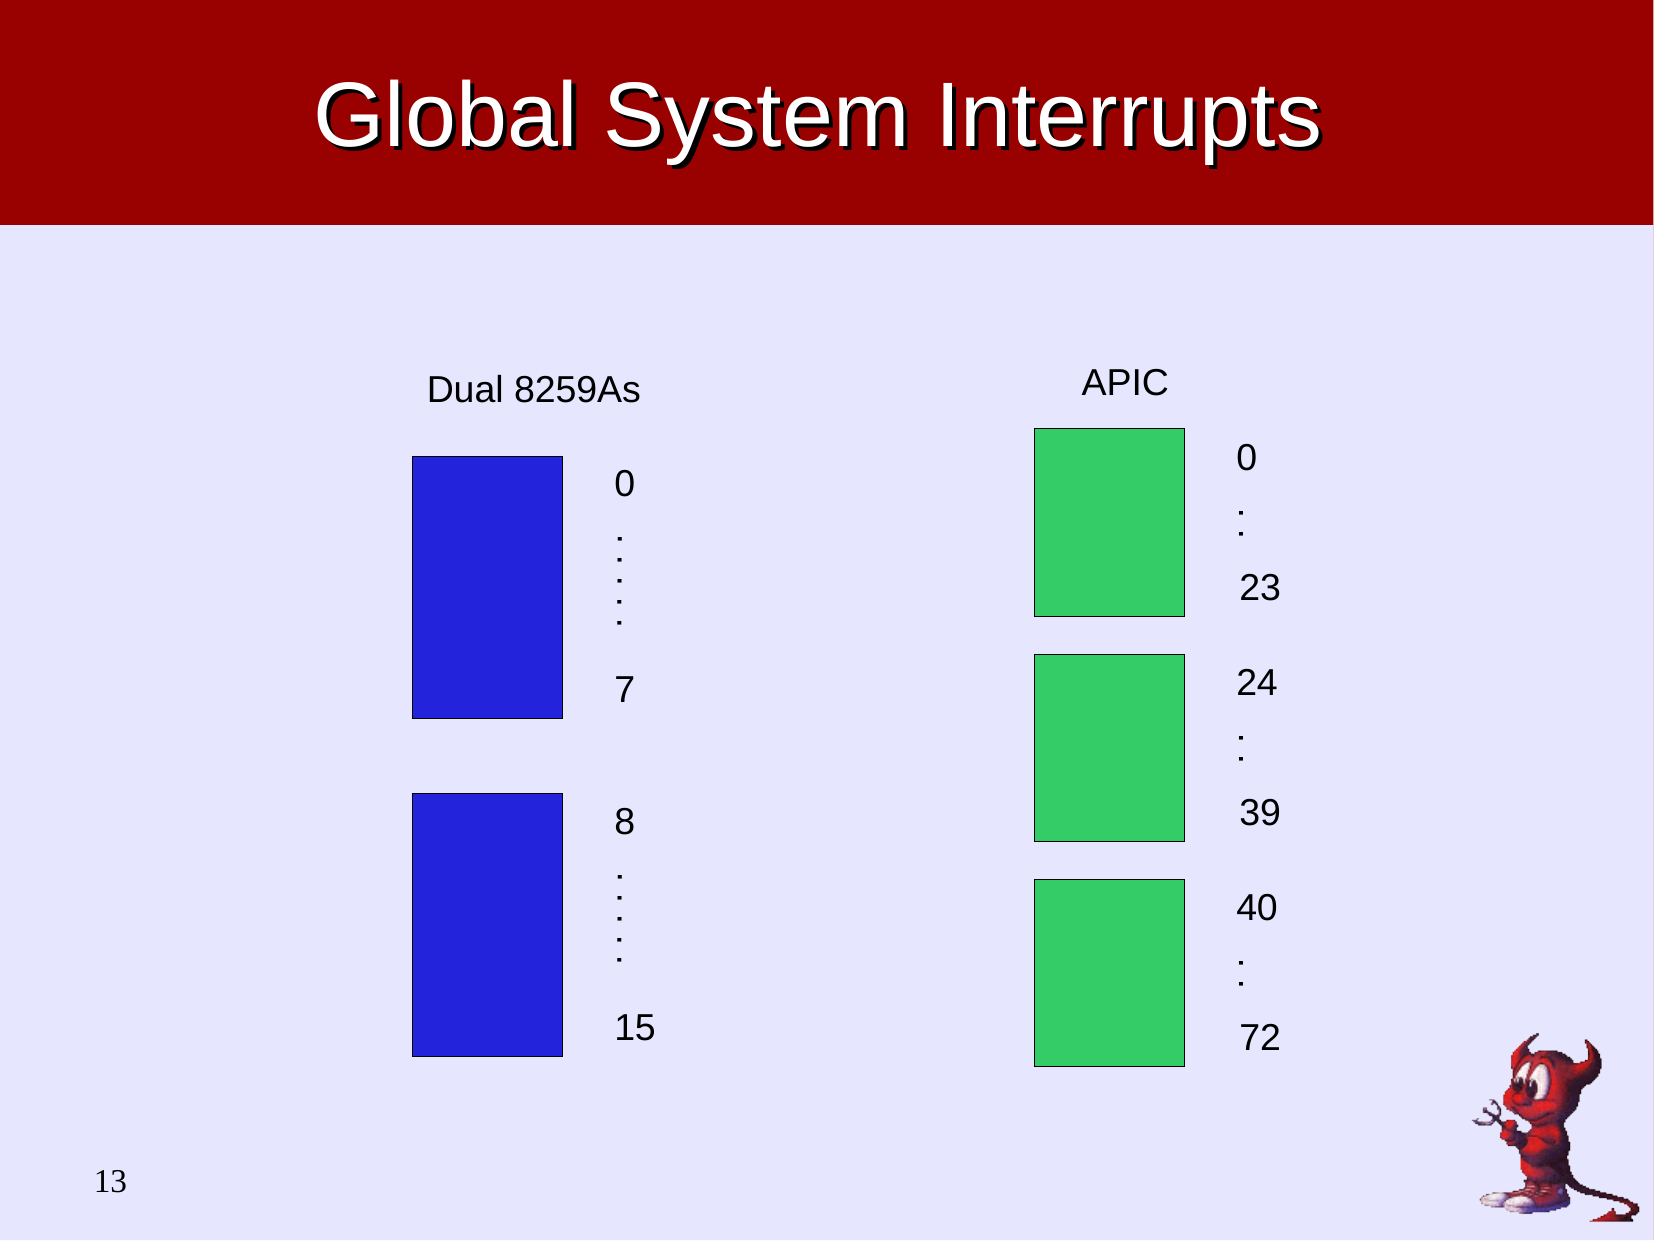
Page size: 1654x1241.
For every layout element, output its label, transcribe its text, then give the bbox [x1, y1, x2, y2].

picture [1464, 1030, 1643, 1227]
chart [840, 303, 1531, 1084]
title Global System Interrupts [112, 11, 1525, 219]
chart [123, 310, 813, 1092]
